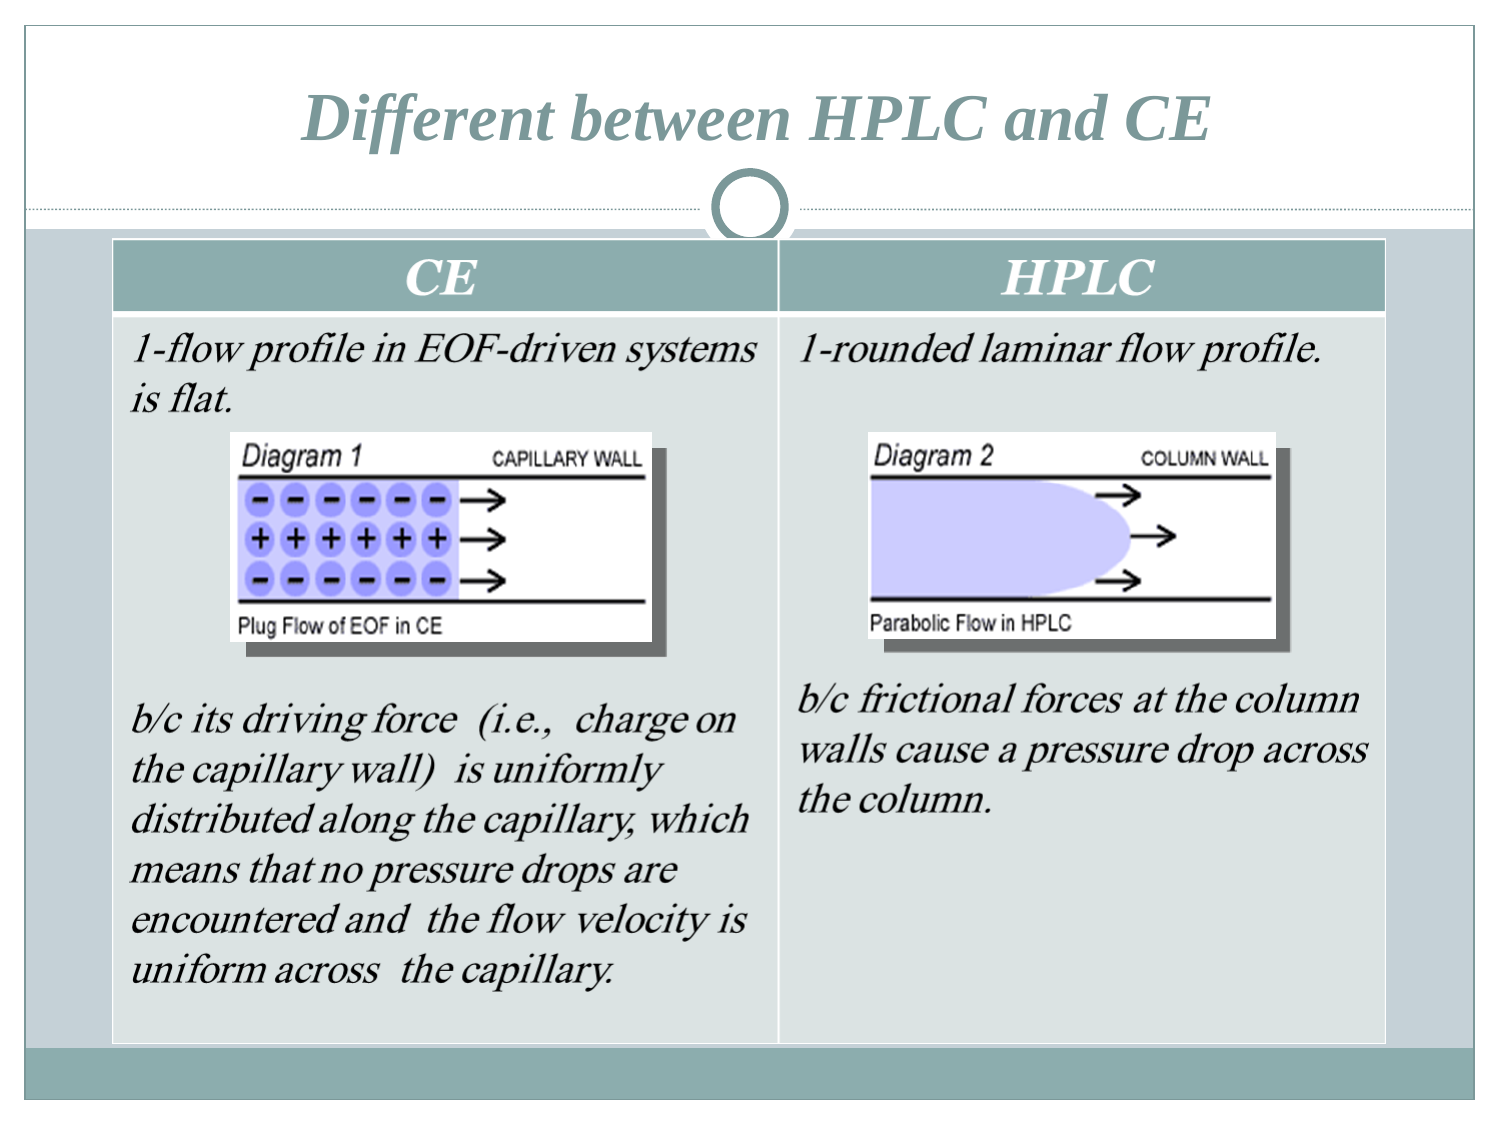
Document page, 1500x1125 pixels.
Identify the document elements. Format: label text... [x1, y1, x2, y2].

title Different between HPLC and CE [49, 37, 1450, 162]
picture [112, 232, 1386, 1045]
